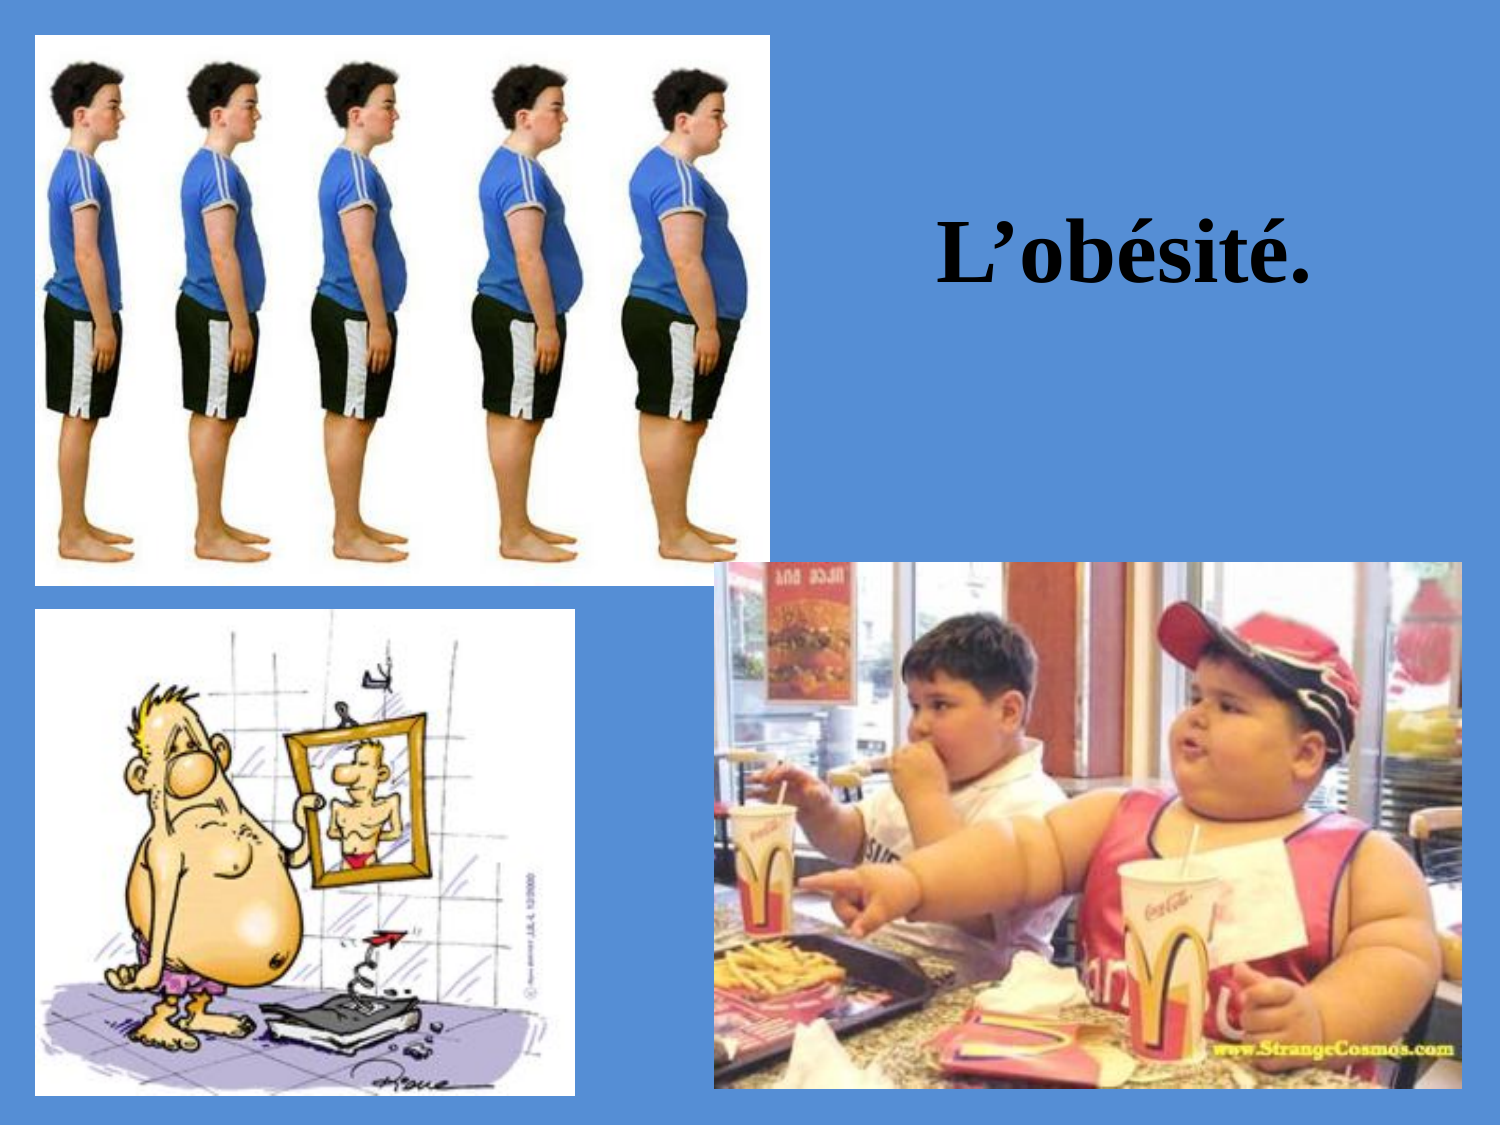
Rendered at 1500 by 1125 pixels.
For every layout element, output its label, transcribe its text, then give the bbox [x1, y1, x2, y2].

picture [35, 609, 575, 1096]
picture [35, 35, 1462, 1089]
title L’obésité. [808, 152, 1442, 340]
